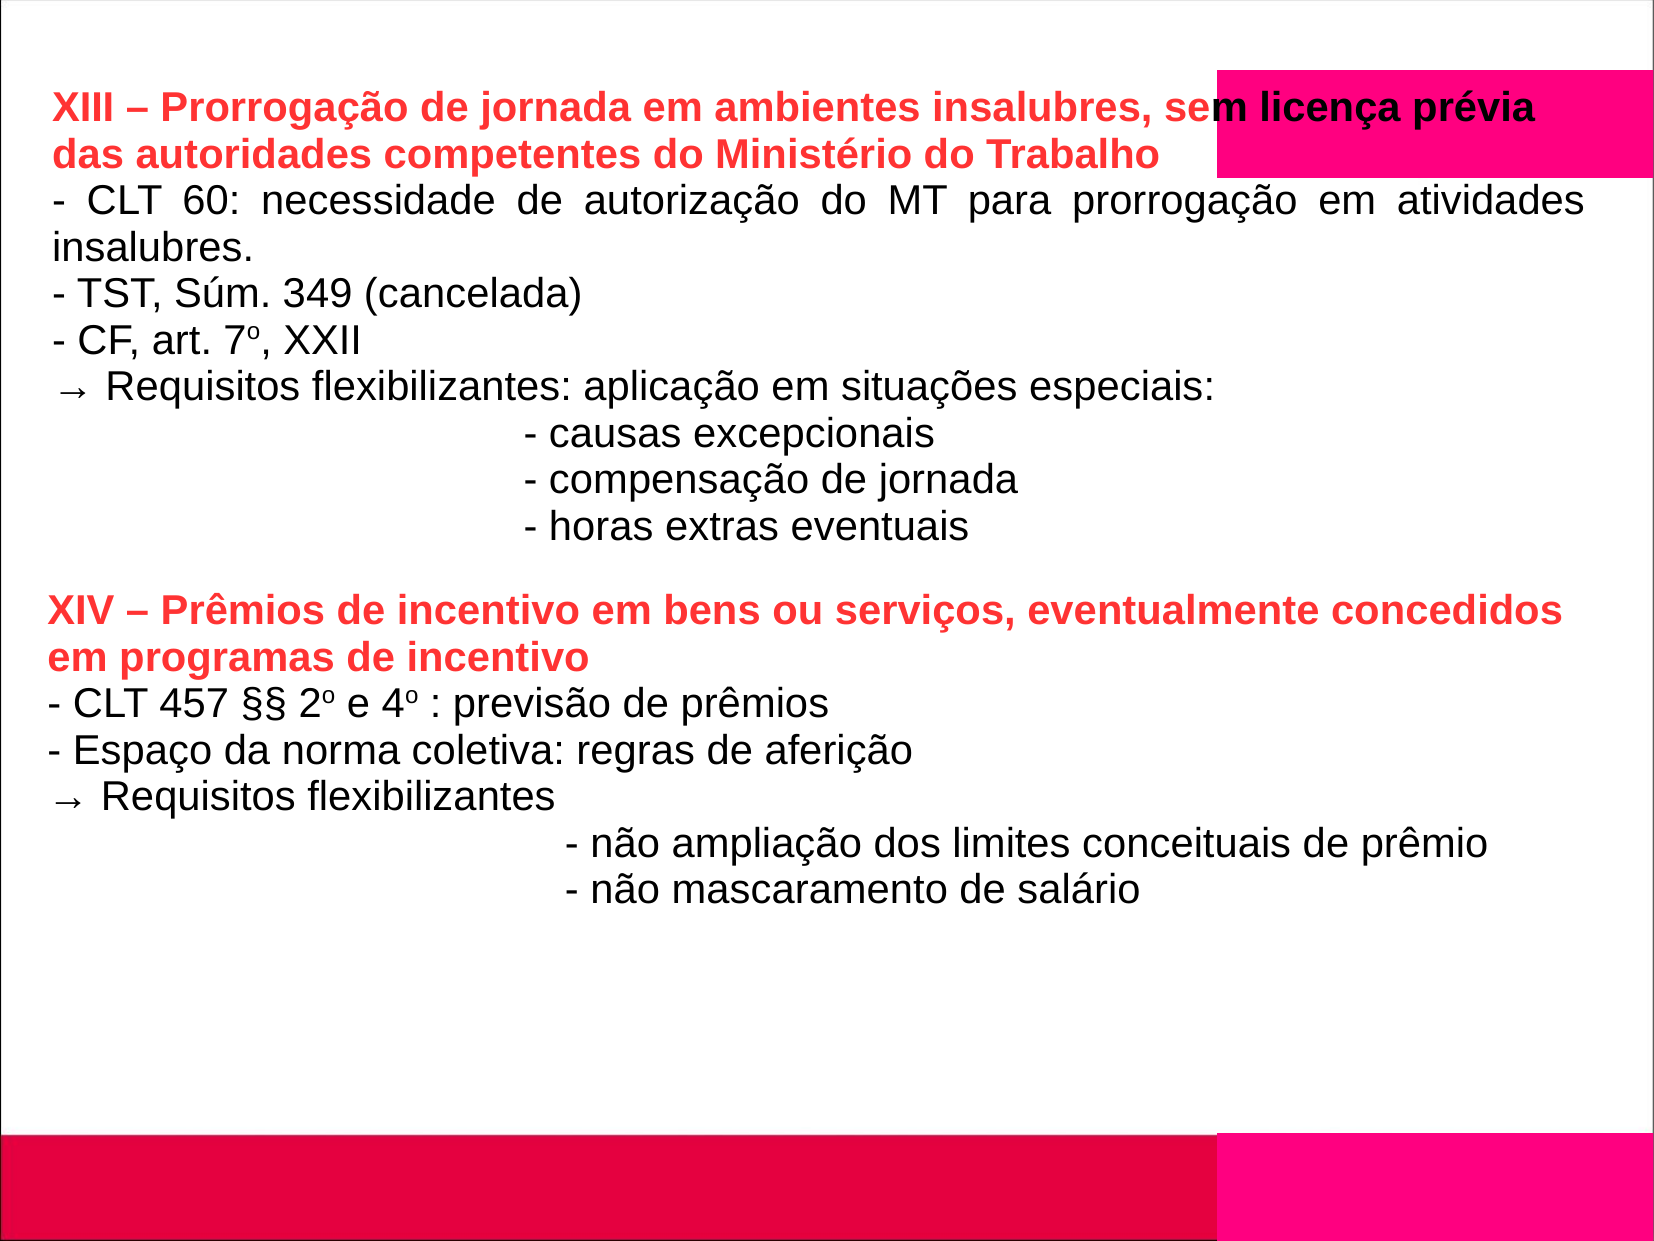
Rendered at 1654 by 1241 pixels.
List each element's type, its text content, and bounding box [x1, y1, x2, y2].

text_box XIV – Prêmios de incentivo em bens ou serviços, eventualmente concedidos em programas de incentivo - CLT 457 §§ 2o e 4o : previsão de prêmios - Espaço da norma coletiva: regras de aferição → Requisitos flexibilizantes - não ampliação dos limites conceituais de prêmio - não mascaramento de salário [32, 579, 1595, 926]
text_box XIII – Prorrogação de jornada em ambientes insalubres, sem licença prévia das autoridades competentes do Ministério do Trabalho - CLT 60: necessidade de autorização do MT para prorrogação em atividades insalubres. - TST, Súm. 349 (cancelada) - CF, art. 7o, XXII → Requisitos flexibilizantes: aplicação em situações especiais: - causas excepcionais - compensação de jornada - horas extras eventuais [37, 76, 1601, 563]
picture [0, 0, 1654, 1241]
